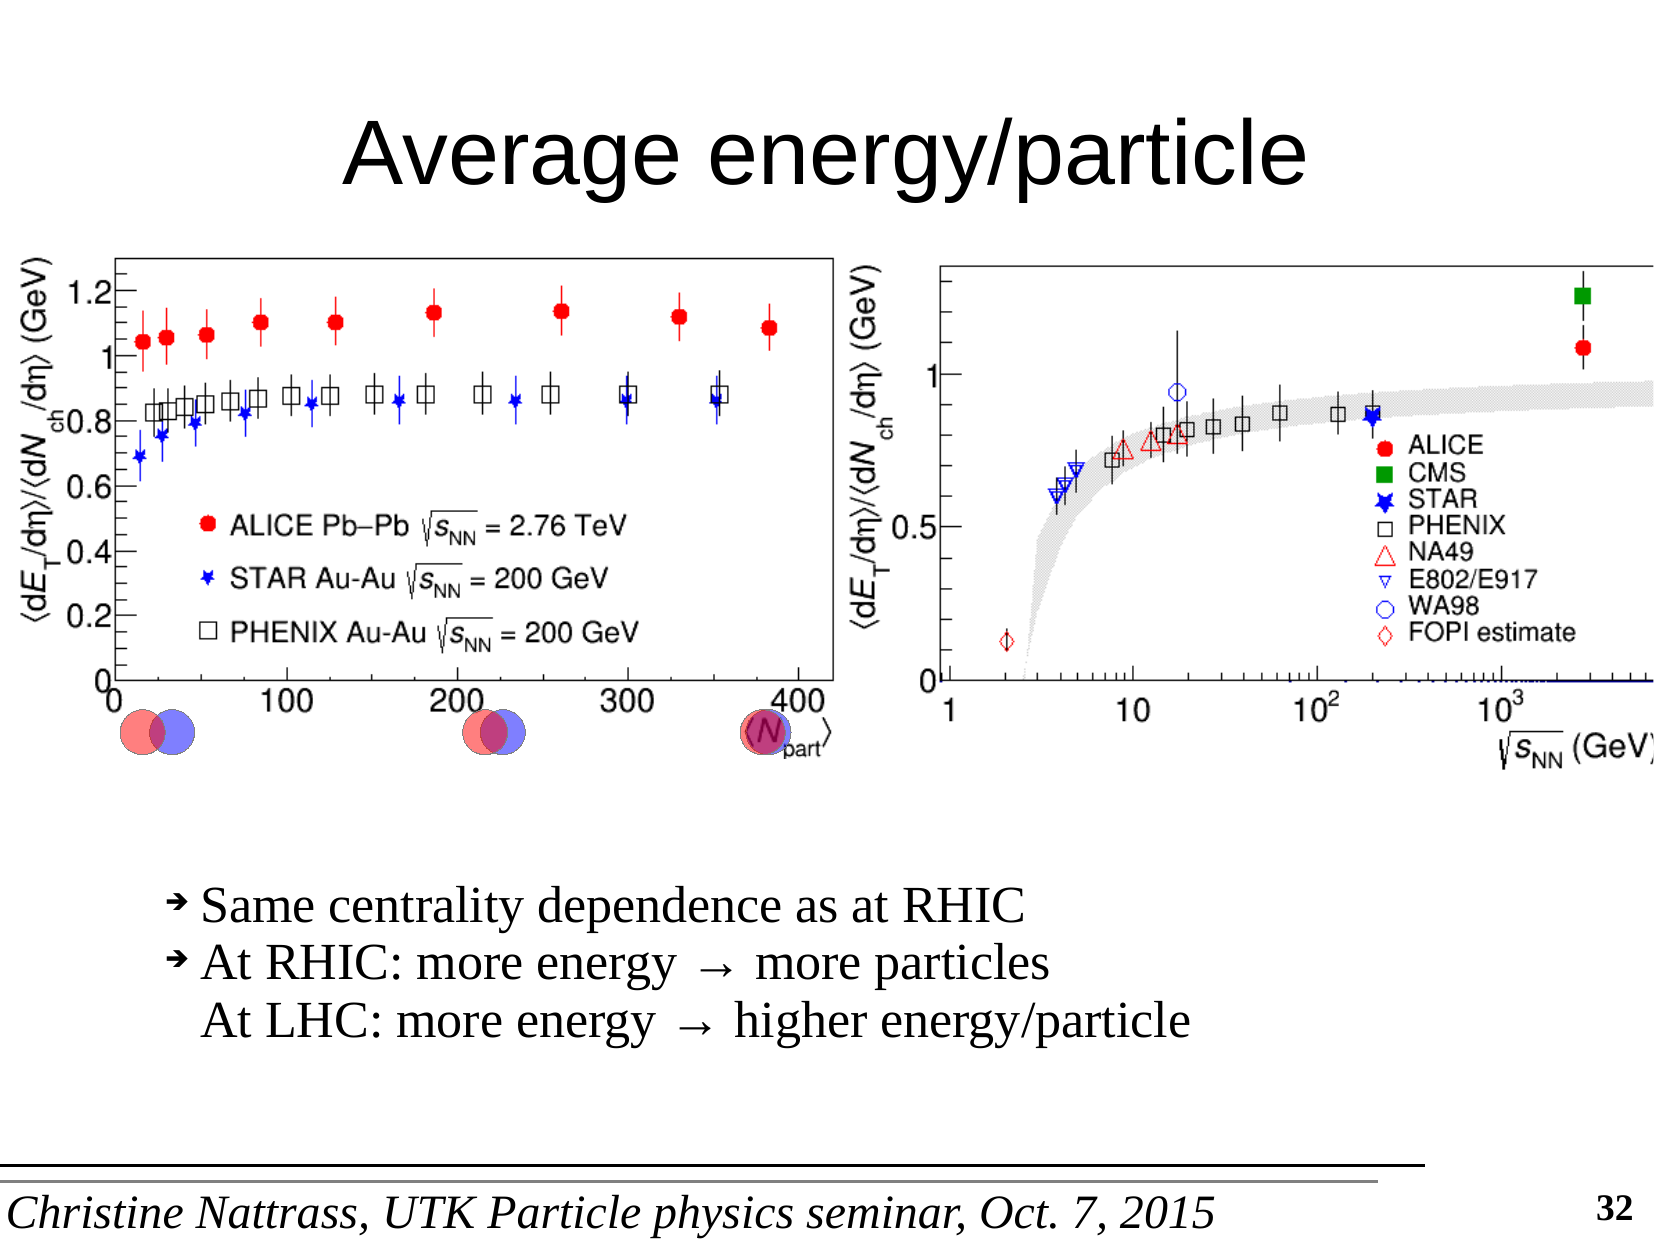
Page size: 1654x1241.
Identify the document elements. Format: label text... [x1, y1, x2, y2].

picture [15, 240, 1654, 774]
title Average energy/particle [82, 49, 1571, 257]
text_box Same centrality dependence as at RHIC At RHIC: more energy → more particles At LHC: more energy → higher energy/particle [150, 868, 1591, 1186]
text_box [740, 709, 792, 755]
text_box [462, 709, 526, 755]
text_box [120, 709, 195, 755]
